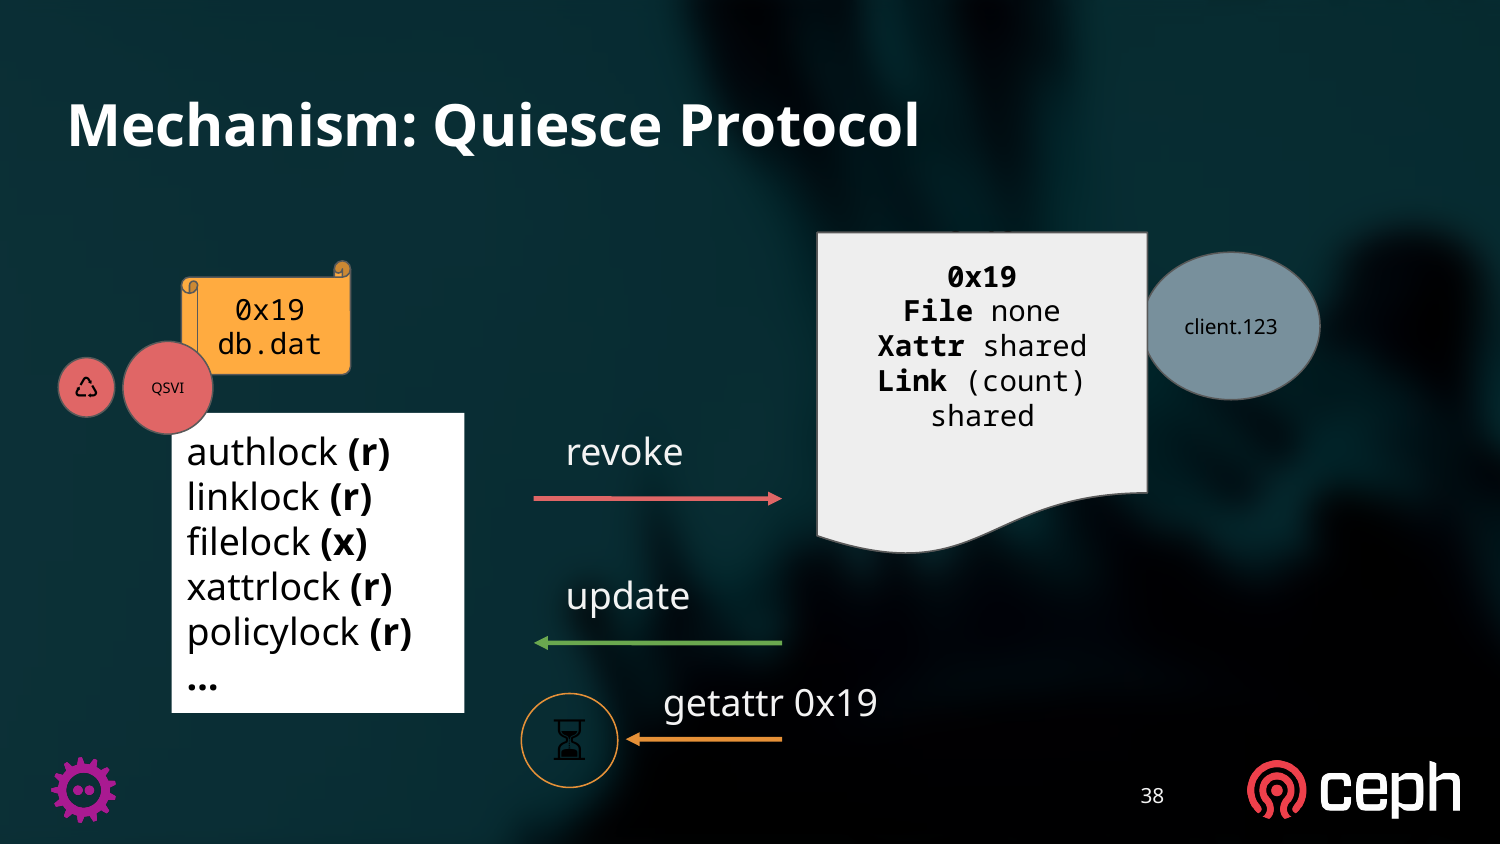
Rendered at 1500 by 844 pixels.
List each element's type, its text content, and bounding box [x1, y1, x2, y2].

text_box ♺ [58, 357, 115, 418]
text_box QSVI [122, 341, 213, 435]
text_box 0x19 db.dat [181, 271, 351, 375]
text_box revoke [550, 412, 720, 488]
text_box authlock (r) linklock (r) filelock (x) xattrlock (r) policylock (r) … [171, 412, 465, 713]
text_box 0x19 File none Xattr shared Link (count) shared [817, 232, 1148, 554]
text_box getattr 0x19 [647, 663, 897, 739]
slide_number <number> [1089, 764, 1179, 829]
title Mechanism: Quiesce Protocol [51, 72, 1449, 167]
text_box update [550, 557, 720, 633]
picture [0, 0, 1500, 844]
text_box client.123 [1148, 252, 1321, 400]
text_box ⏳ [521, 693, 618, 788]
